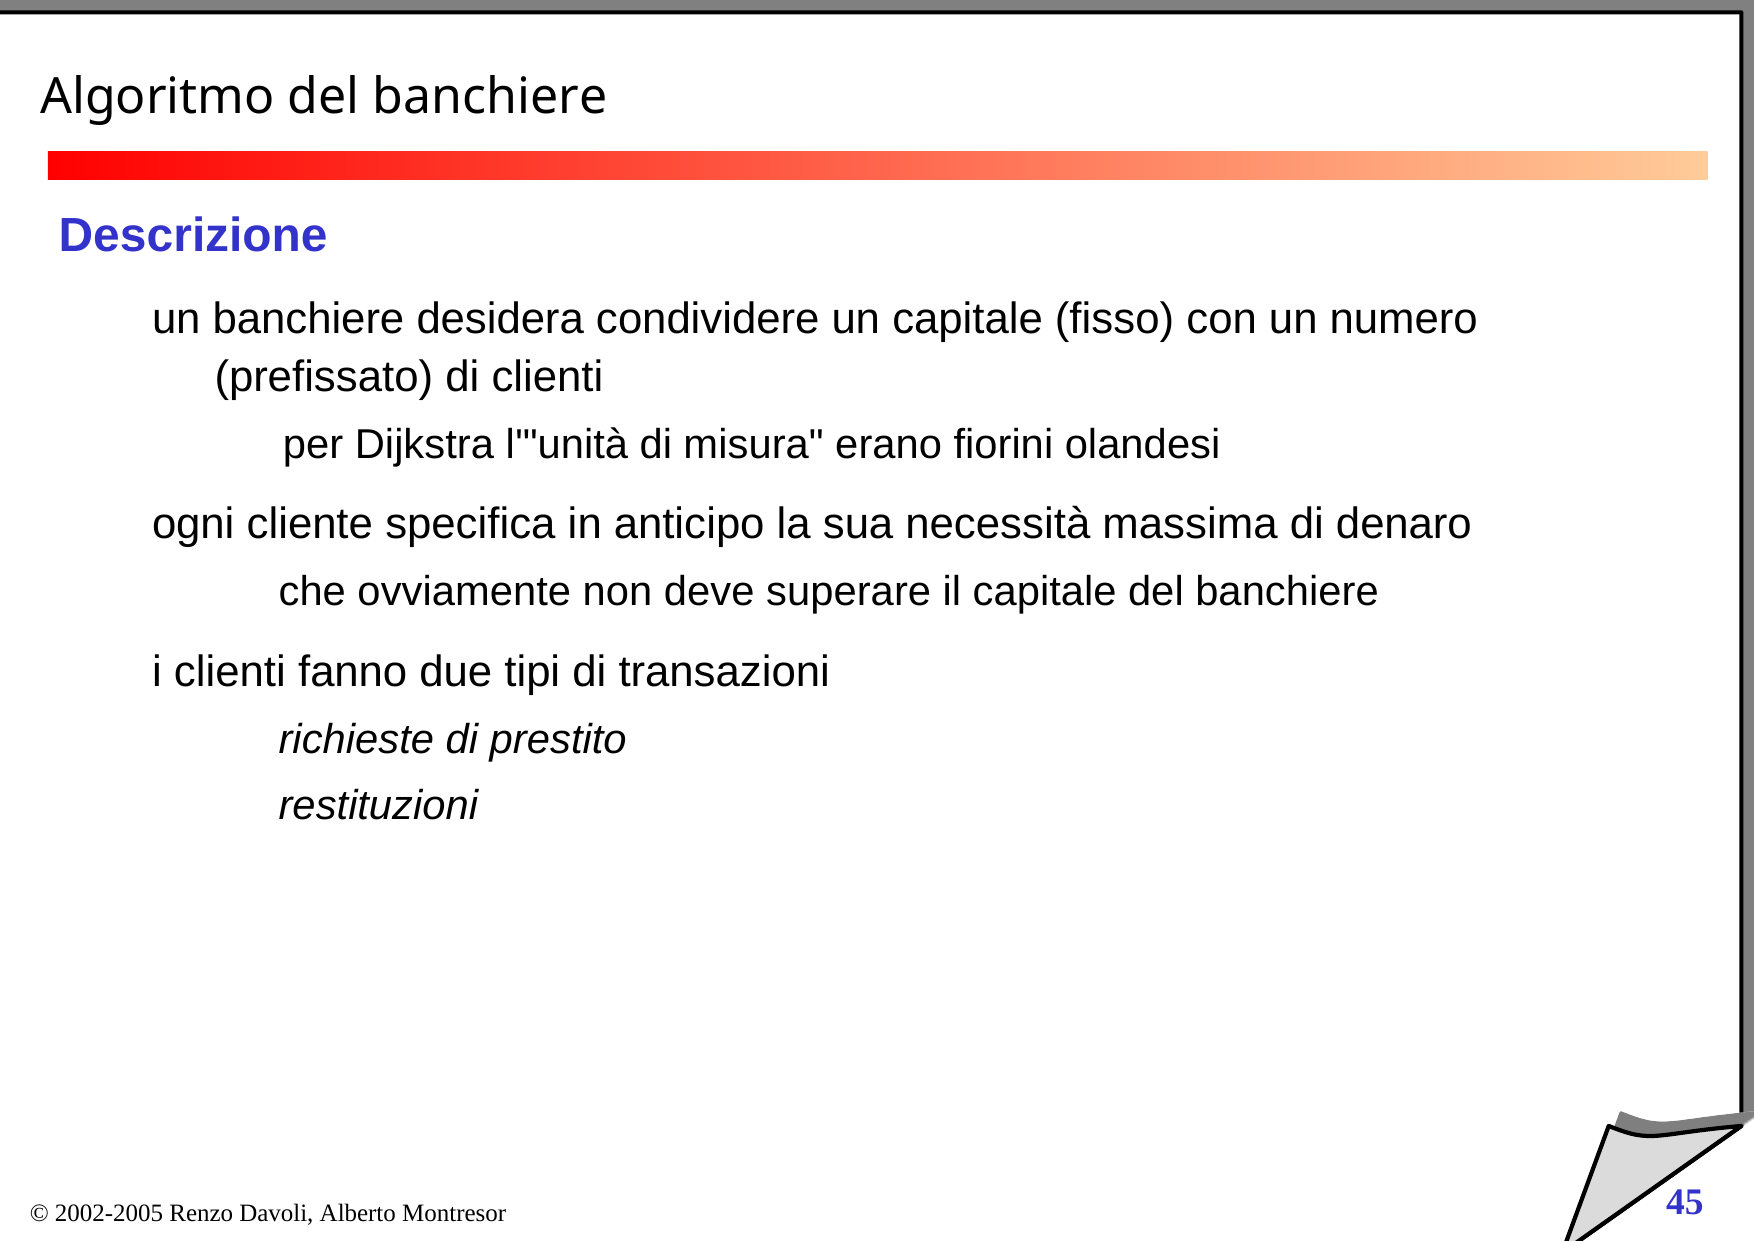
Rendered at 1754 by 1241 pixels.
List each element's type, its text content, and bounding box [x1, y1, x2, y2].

text_box q [750, 152, 754, 179]
list Descrizione un banchiere desidera condividere un capitale (fisso) con un numero (prefissato) di clienti per Dijkstra l'"unità di misura" erano fiorini olandesi ogni cliente specifica in anticipo la sua necessità massima di denaro che ovviamente non deve superare il capitale del banchiere i clienti fanno due tipi di transazioni richieste di prestito restituzioni [58, 206, 1696, 955]
title Algoritmo del banchiere [40, 49, 1714, 144]
